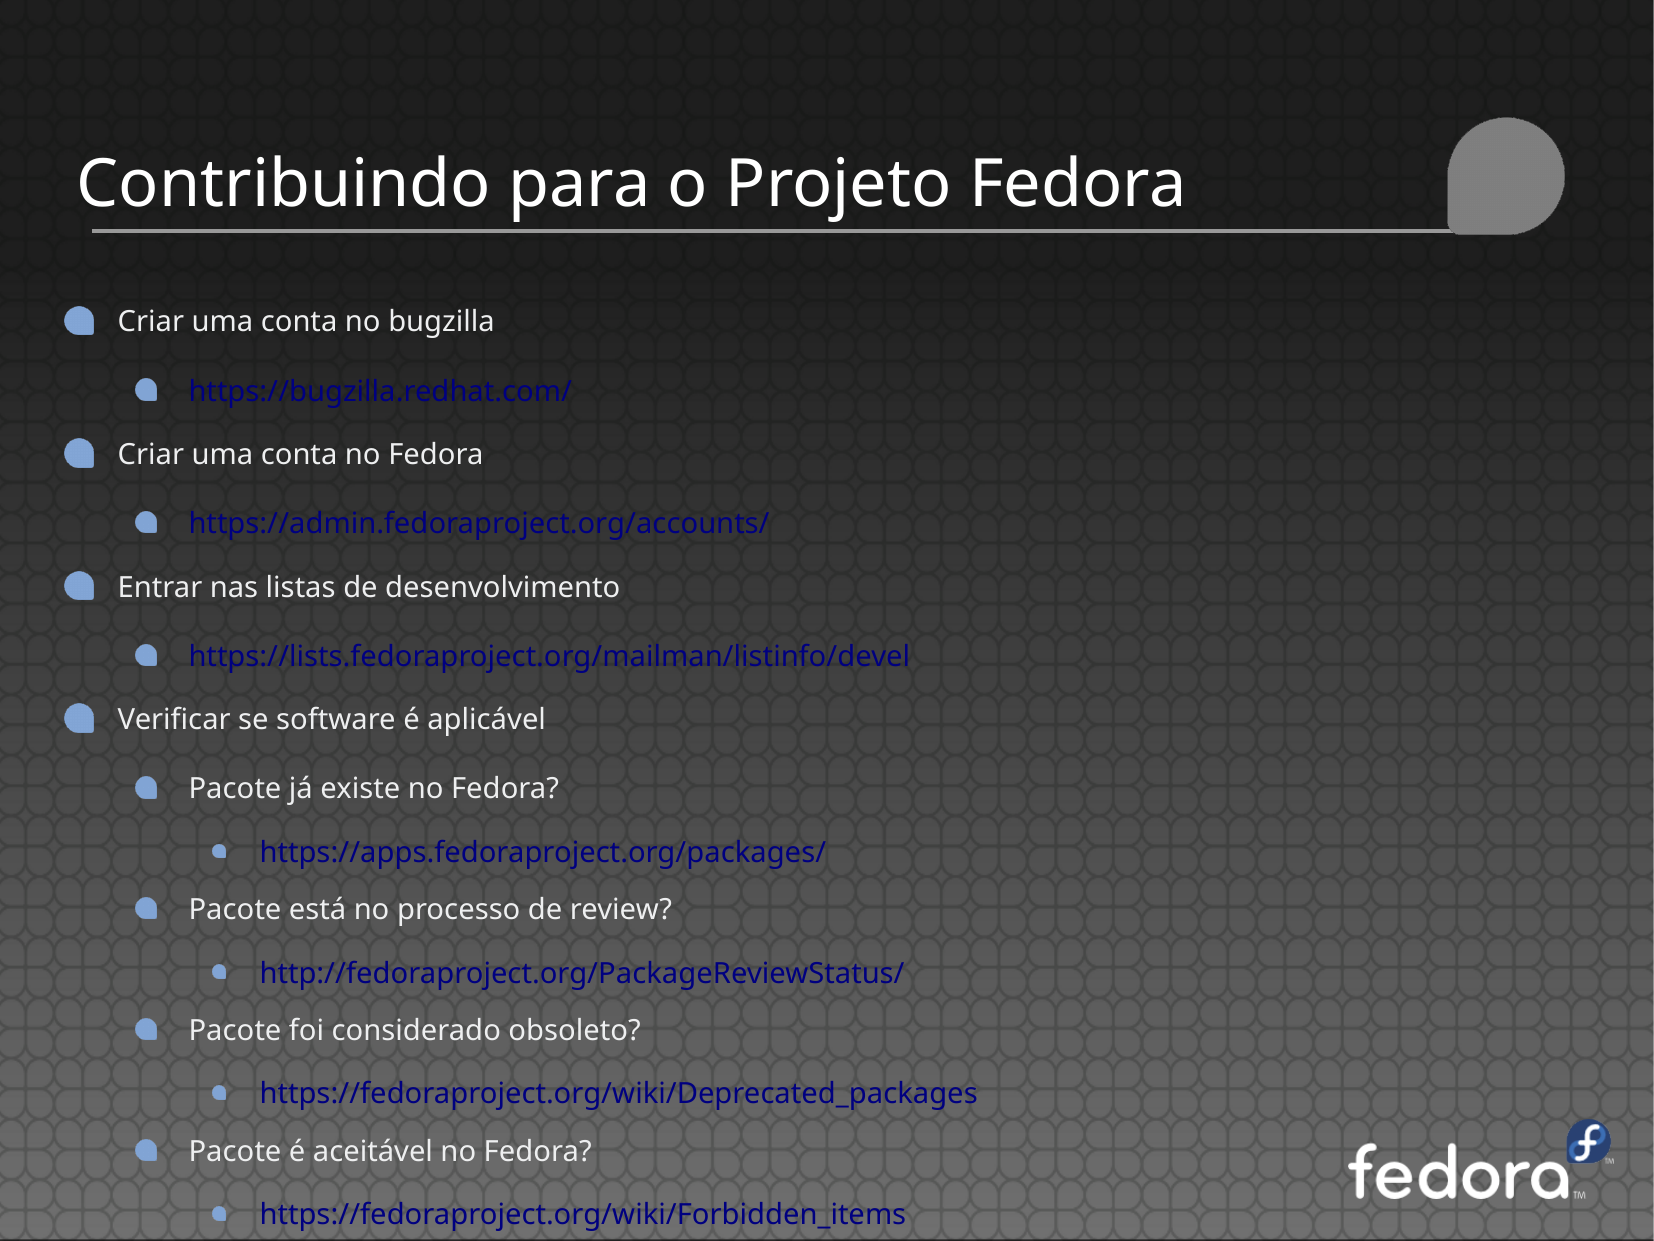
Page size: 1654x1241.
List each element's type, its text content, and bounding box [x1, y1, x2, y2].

list Criar uma conta no bugzilla https://bugzilla.redhat.com/ Criar uma conta no Fedora https://admin.fedoraproject.org/accounts/ Entrar nas listas de desenvolvimento https://lists.fedoraproject.org/mailman/listinfo/devel Verificar se software é aplicável Pacote já existe no Fedora? https://apps.fedoraproject.org/packages/ Pacote está no processo de review? http://fedoraproject.org/PackageReviewStatus/ Pacote foi considerado obsoleto? https://fedoraproject.org/wiki/Deprecated_packages Pacote é aceitável no Fedora? https://fedoraproject.org/wiki/Forbidden_items [46, 300, 1536, 1203]
picture [0, 0, 1654, 1241]
title Contribuindo para o Projeto Fedora [76, 112, 1566, 249]
